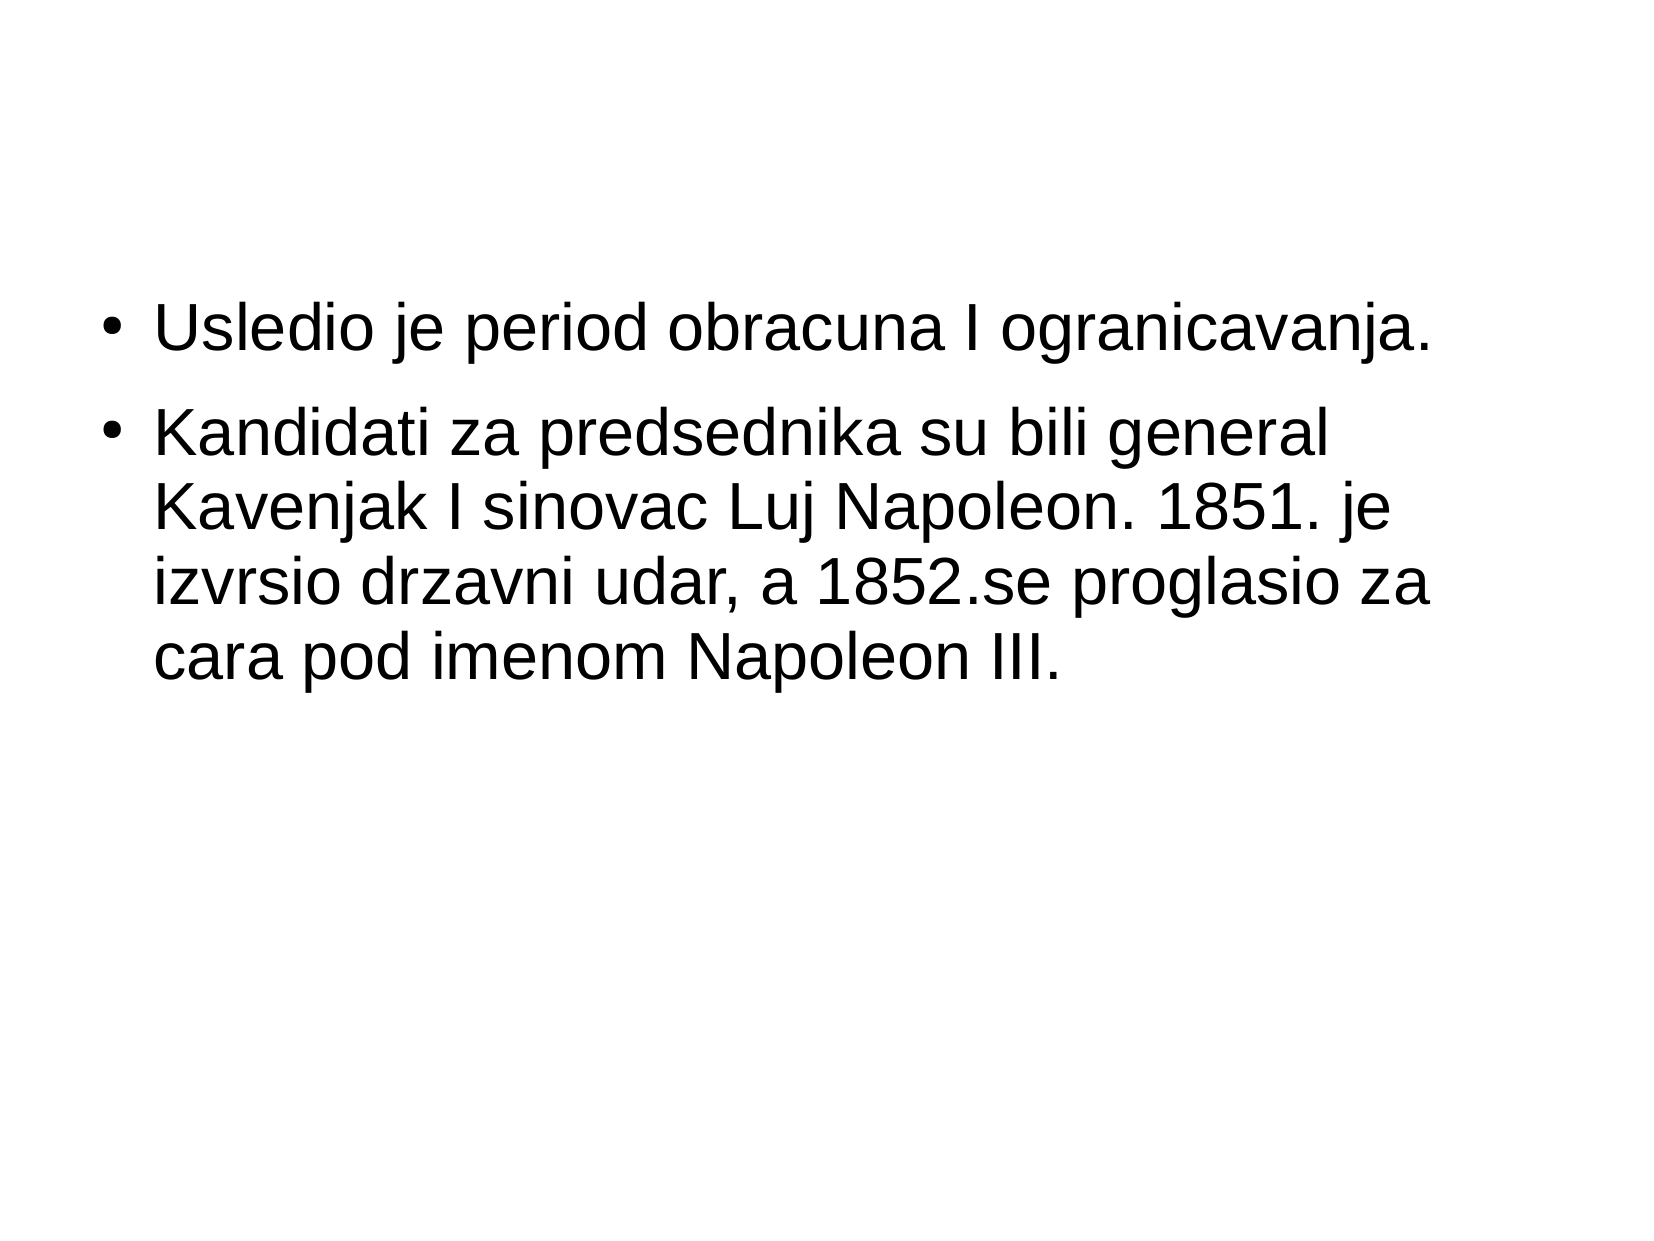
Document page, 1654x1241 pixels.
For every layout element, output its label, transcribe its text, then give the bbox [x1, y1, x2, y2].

list Usledio je period obracuna I ogranicavanja. Kandidati za predsednika su bili general Kavenjak I sinovac Luj Napoleon. 1851. je izvrsio drzavni udar, a 1852.se proglasio za cara pod imenom Napoleon III. [82, 290, 1538, 1010]
